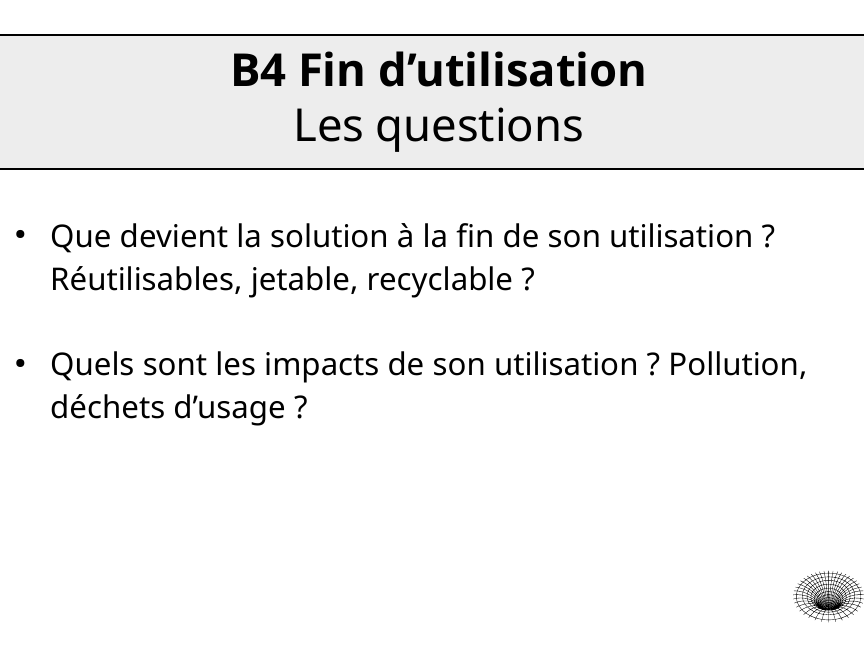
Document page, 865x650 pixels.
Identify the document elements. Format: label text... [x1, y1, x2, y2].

title B4 Fin d’utilisation Les questions [0, 34, 864, 161]
text_box Que devient la solution à la fin de son utilisation ? Réutilisables, jetable, recyclable ? Quels sont les impacts de son utilisation ? Pollution, déchets d’usage ? [0, 206, 857, 639]
text_box [0, 161, 864, 169]
